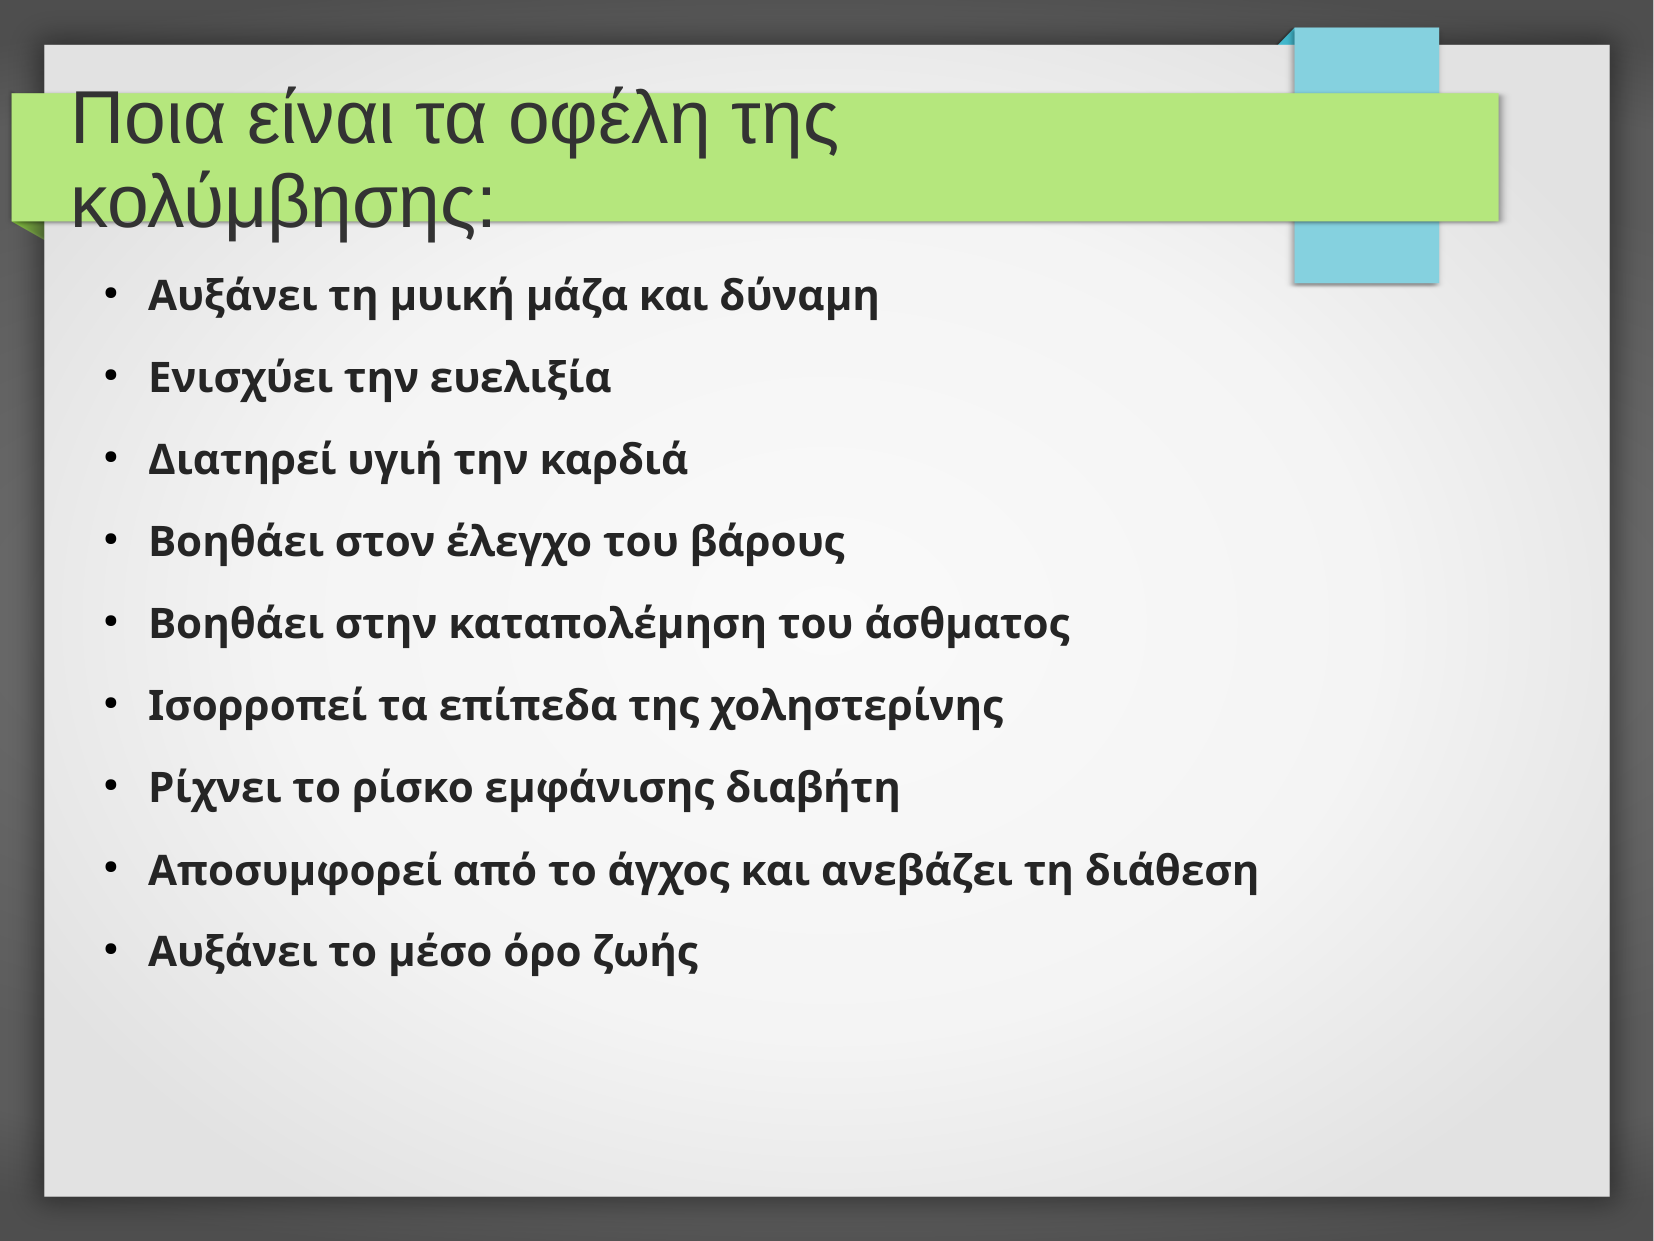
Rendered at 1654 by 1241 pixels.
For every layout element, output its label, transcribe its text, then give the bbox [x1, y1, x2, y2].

picture [0, 0, 1654, 1241]
list Αυξάνει τη μυική μάζα και δύναμη Ενισχύει την ευελιξία Διατηρεί υγιή την καρδιά Βοηθάει στον έλεγχο του βάρους Βοηθάει στην καταπολέμηση του άσθματος Ισορροπεί τα επίπεδα της χοληστερίνης Ρίχνει το ρίσκο εμφάνισης διαβήτη Αποσυμφορεί από το άγχος και ανεβάζει τη διάθεση Αυξάνει το μέσο όρο ζωής [88, 265, 1577, 986]
title Ποια είναι τα οφέλη της κολύμβησης: [70, 75, 1229, 244]
